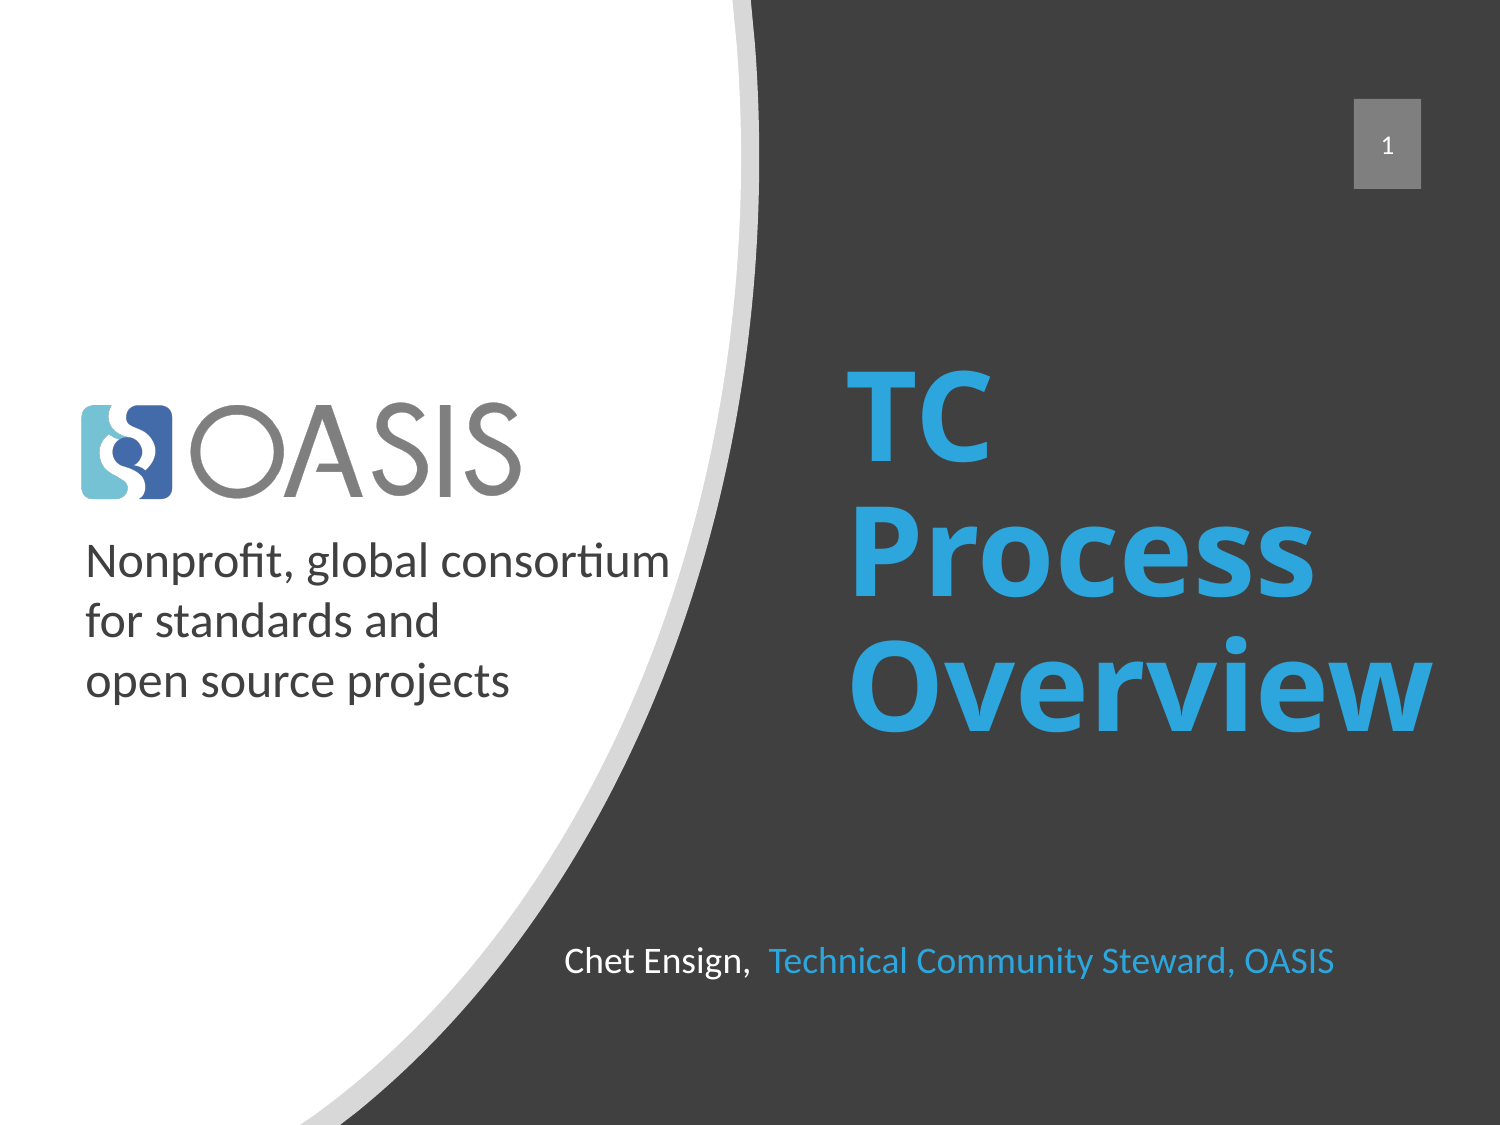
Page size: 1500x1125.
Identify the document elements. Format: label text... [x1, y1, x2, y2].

text_box [0, 0, 1500, 1125]
text_box Chet Ensign, Technical Community Steward, OASIS [549, 928, 1500, 989]
title TC Process Overview [830, 292, 1464, 767]
picture [51, 395, 550, 505]
text_box Nonprofit, global consortium for standards and open source projects [70, 519, 812, 715]
slide_number <number> [1353, 98, 1422, 189]
